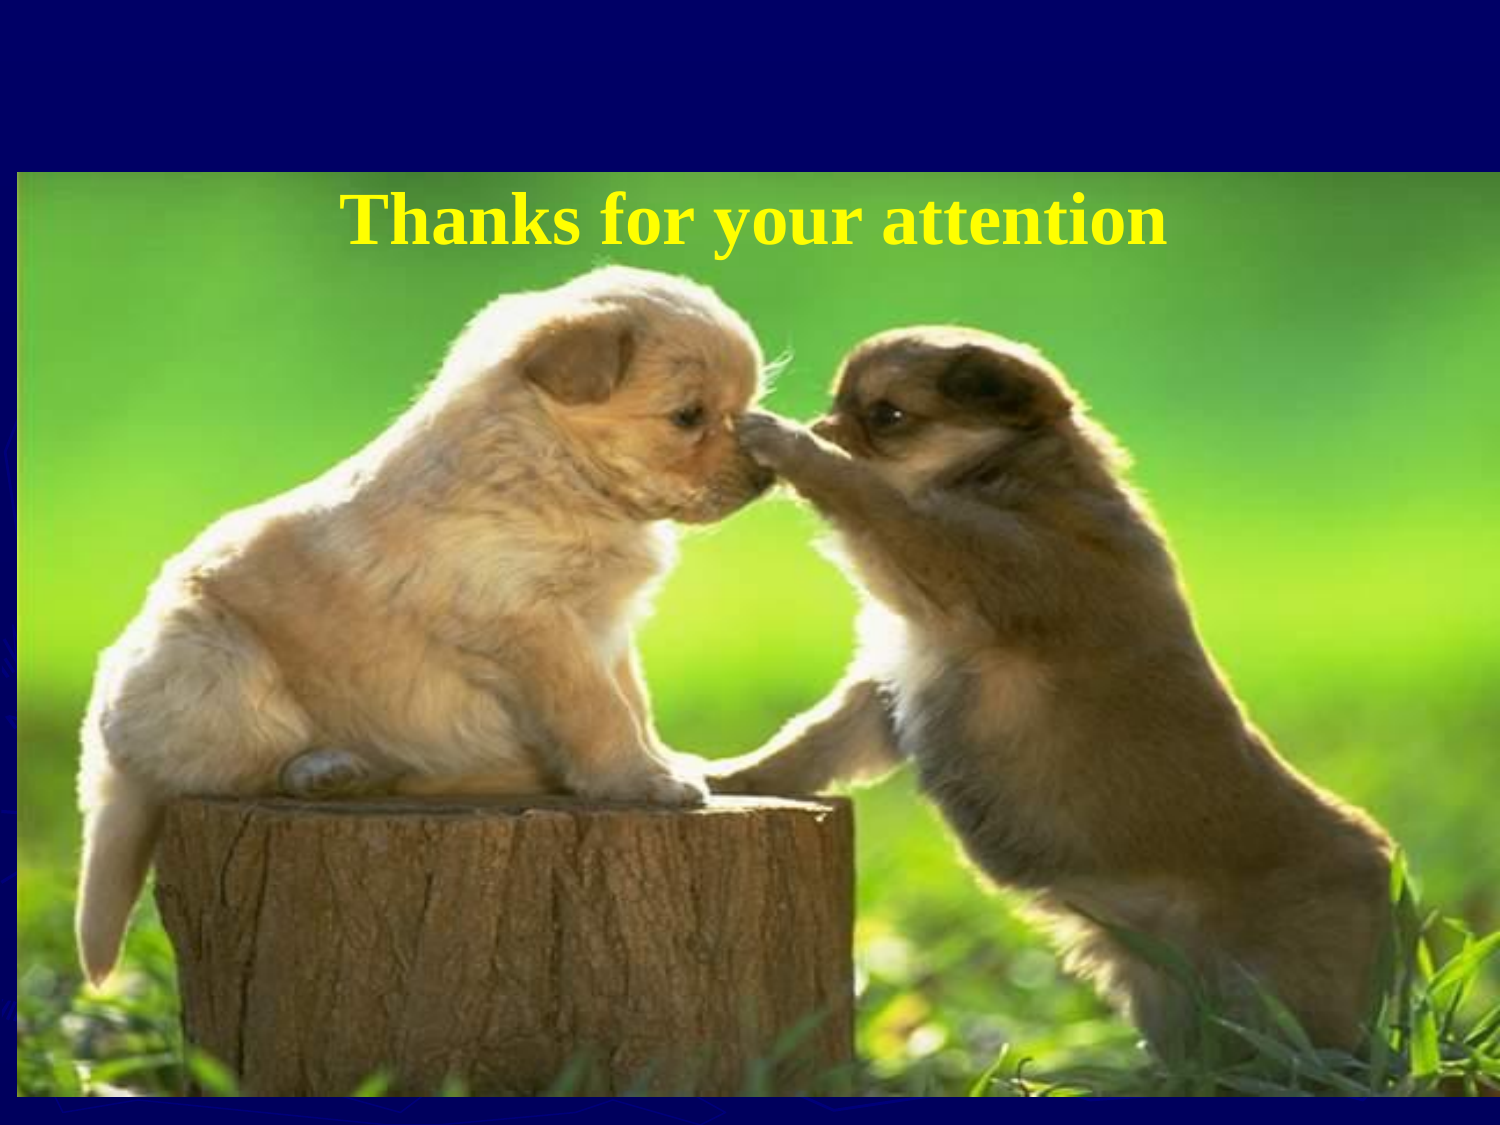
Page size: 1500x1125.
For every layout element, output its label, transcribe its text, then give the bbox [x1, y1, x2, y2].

picture [17, 160, 1500, 1097]
text_box Thanks for your attention [324, 161, 1205, 268]
